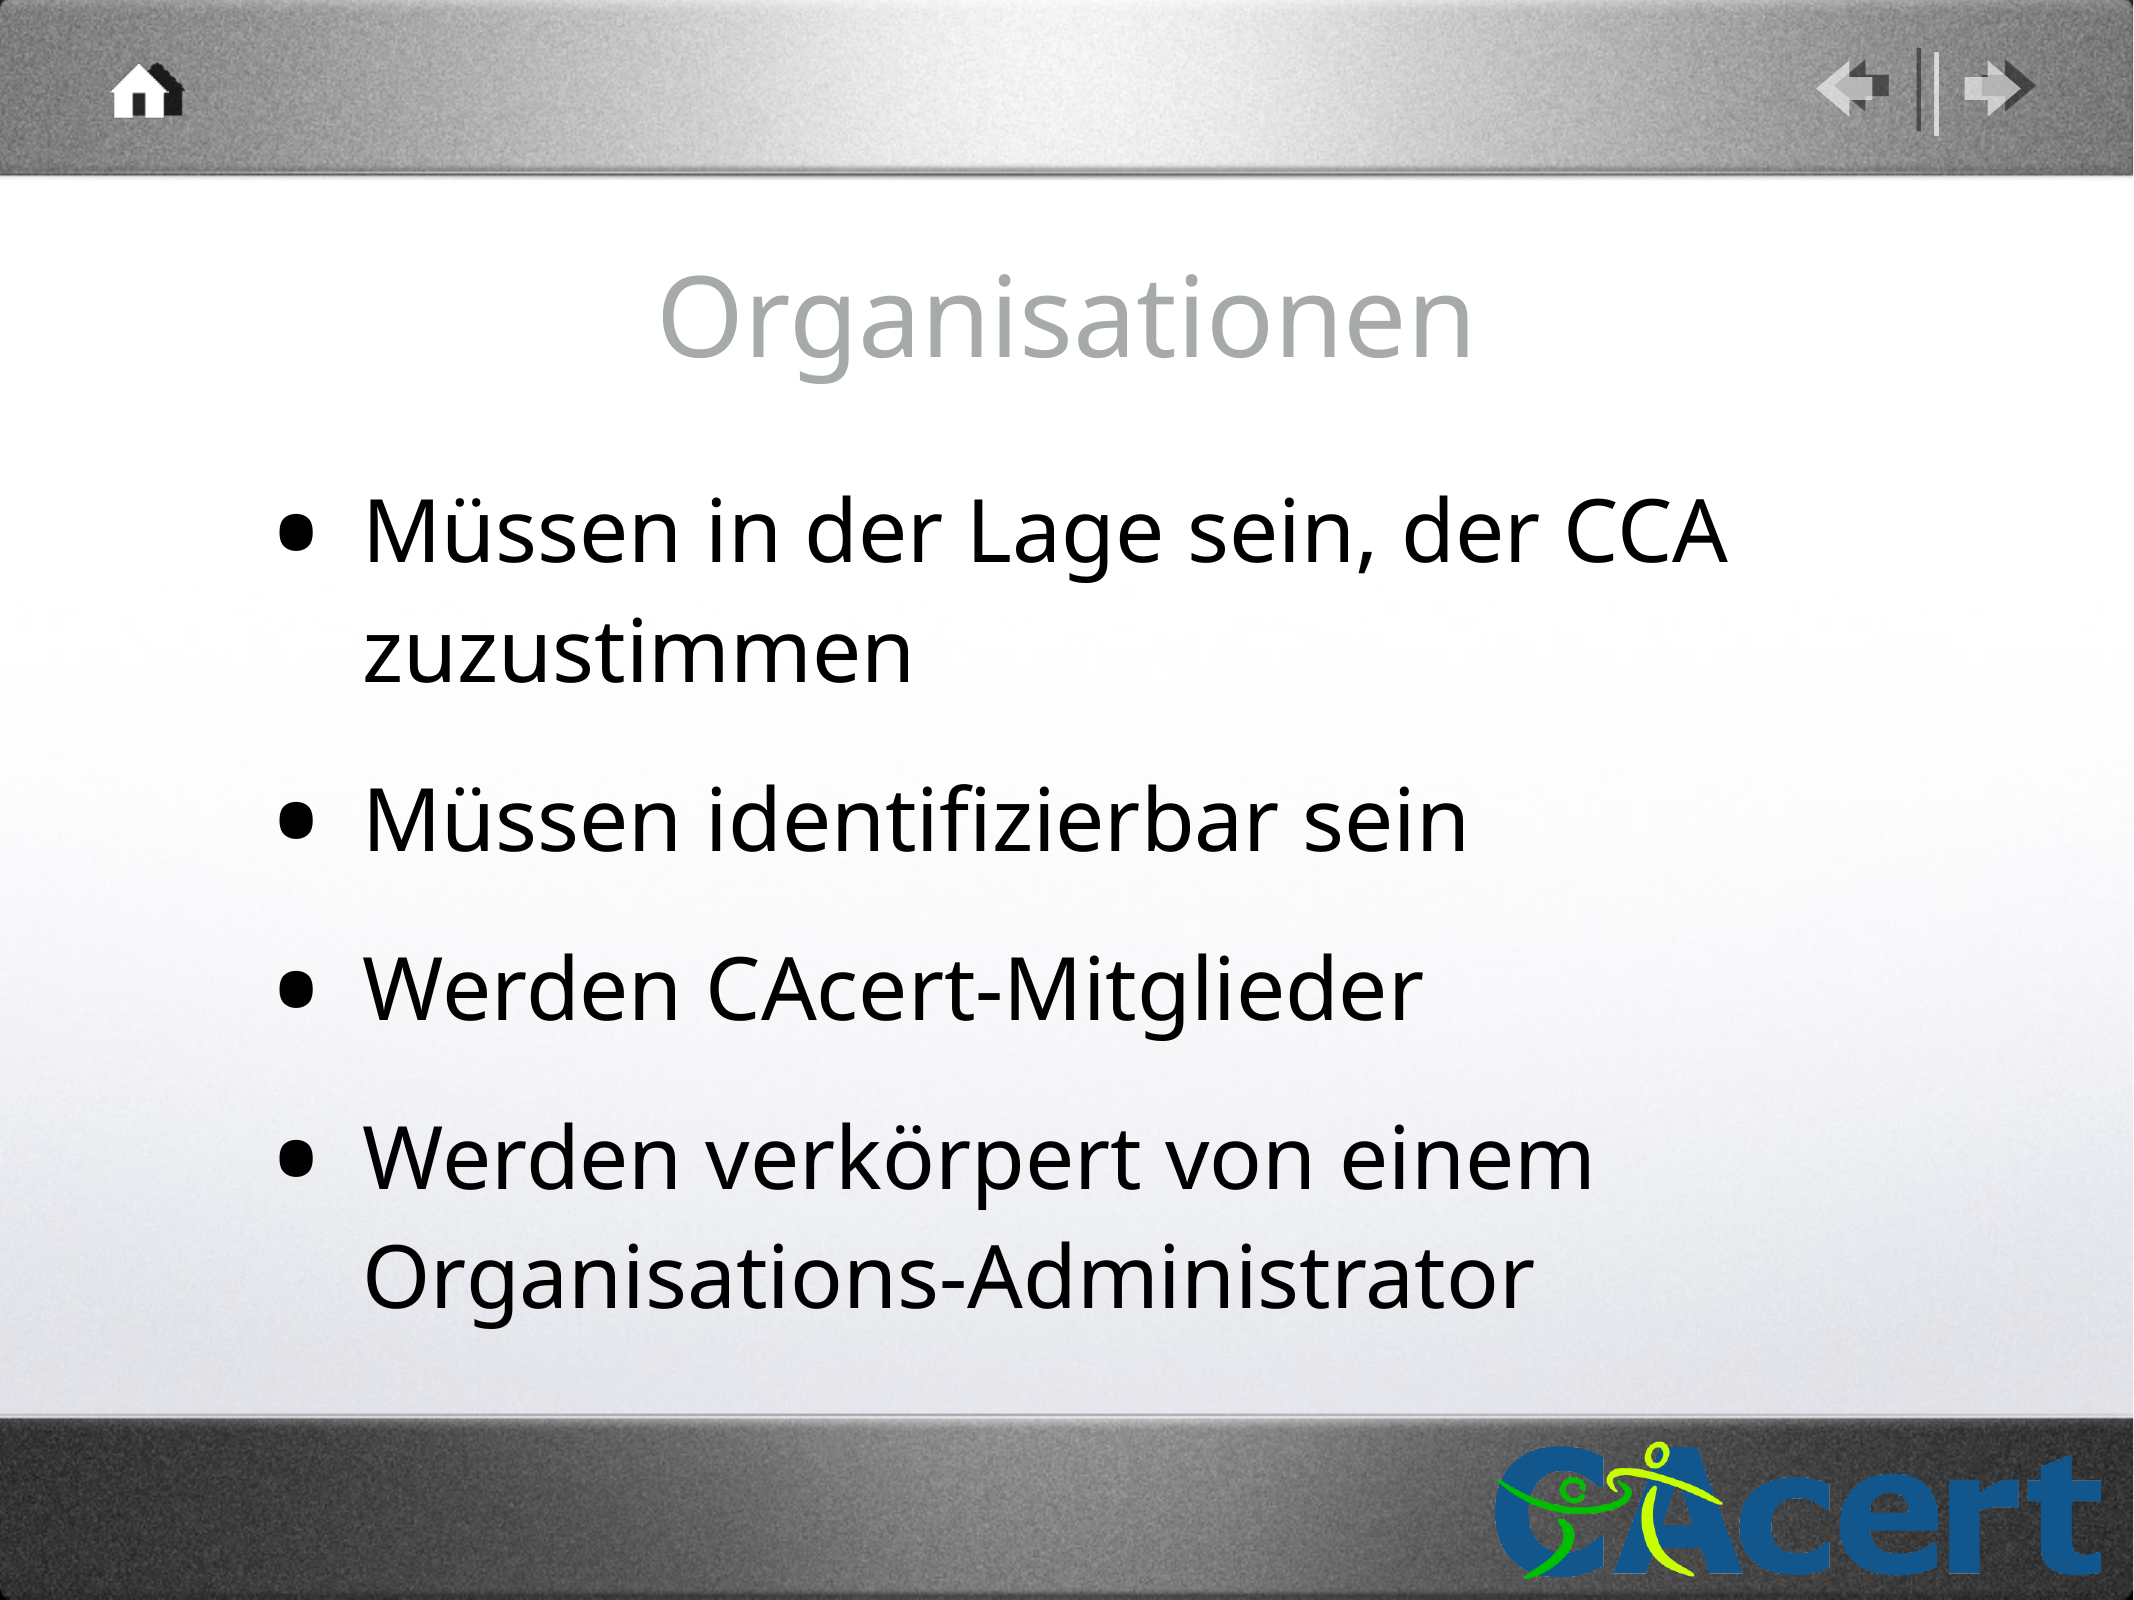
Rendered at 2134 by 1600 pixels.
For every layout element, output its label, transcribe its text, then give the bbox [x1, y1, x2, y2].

list Müssen in der Lage sein, der CCA zuzustimmen Müssen identifizierbar sein Werden CAcert-Mitglieder Werden verkörpert von einem Organisations-Administrator [208, 433, 1925, 1371]
title Organisationen [208, 185, 1925, 433]
picture [0, 0, 2134, 1600]
